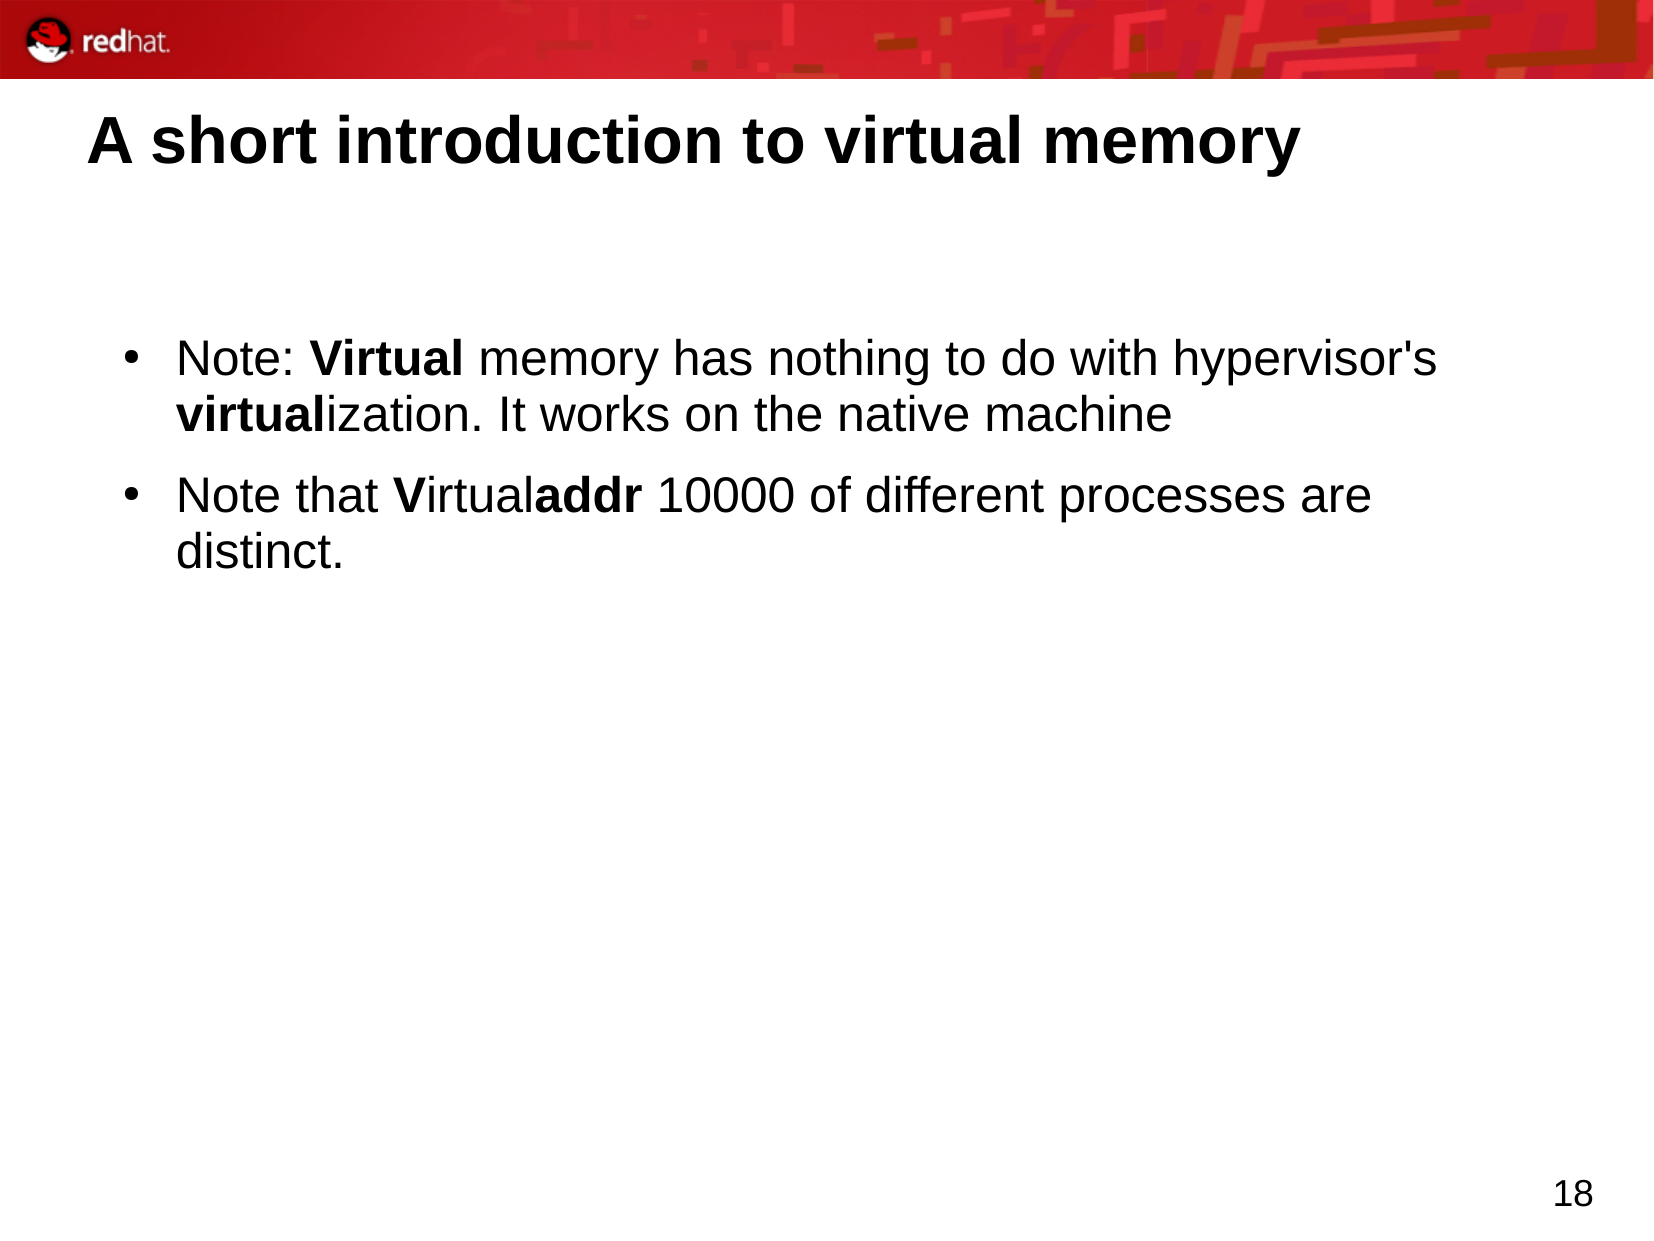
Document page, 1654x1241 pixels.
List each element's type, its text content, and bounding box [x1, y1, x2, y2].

title A short introduction to virtual memory [86, 93, 1576, 196]
picture [0, 0, 1654, 79]
list Note: Virtual memory has nothing to do with hypervisor's virtualization. It works on the native machine Note that Virtualaddr 10000 of different processes are distinct. [105, 330, 1531, 631]
